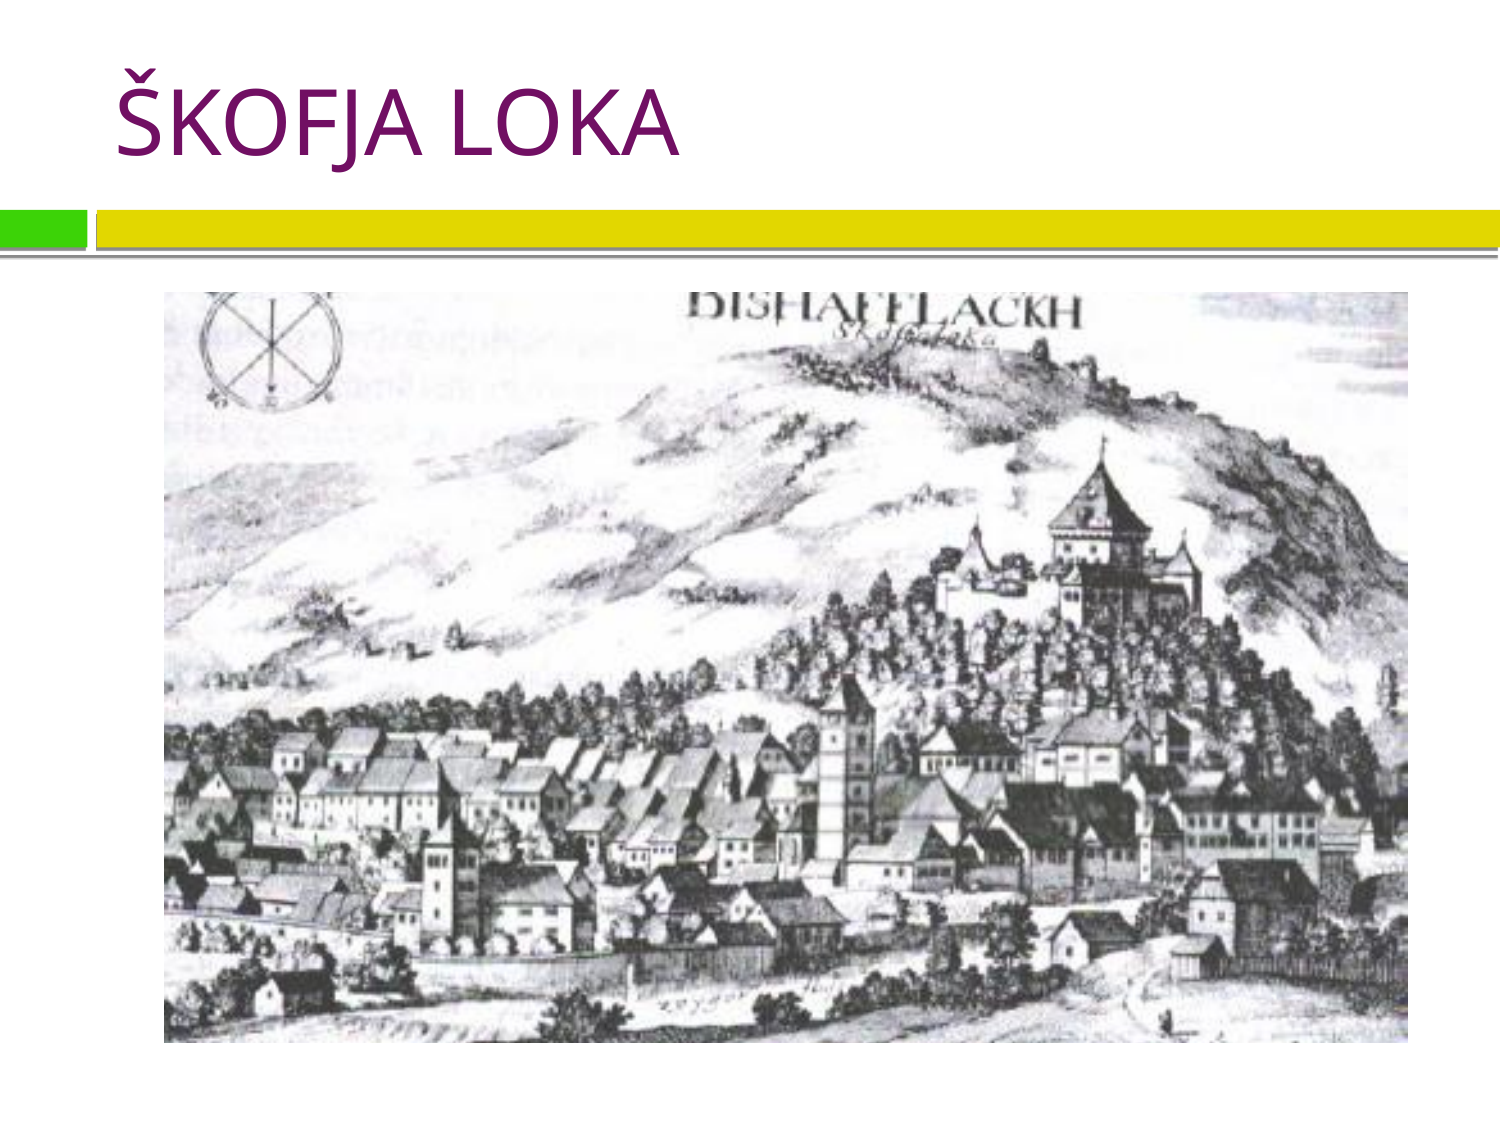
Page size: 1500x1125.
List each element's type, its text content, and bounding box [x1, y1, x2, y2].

title ŠKOFJA LOKA [99, 37, 1438, 200]
picture [164, 292, 1408, 1043]
